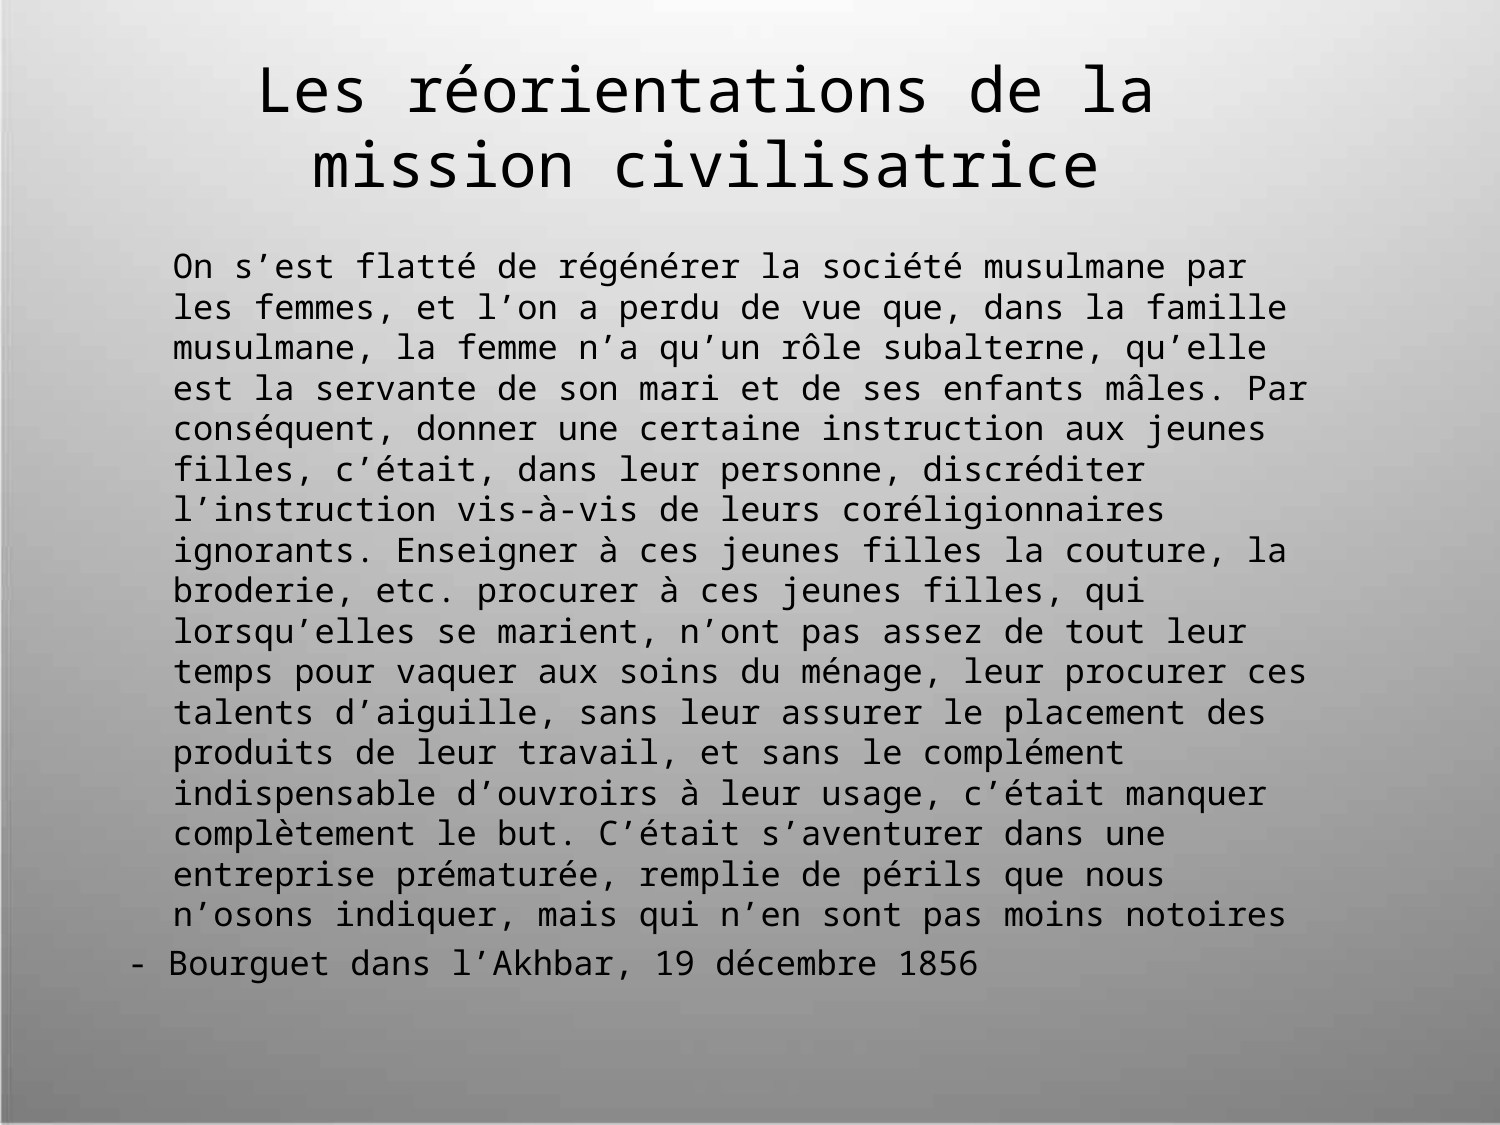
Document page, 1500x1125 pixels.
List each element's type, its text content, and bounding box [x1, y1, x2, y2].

picture [0, 0, 1500, 1125]
list On s’est flatté de régénérer la société musulmane par les femmes, et l’on a perdu de vue que, dans la famille musulmane, la femme n’a qu’un rôle subalterne, qu’elle est la servante de son mari et de ses enfants mâles. Par conséquent, donner une certaine instruction aux jeunes filles, c’était, dans leur personne, discréditer l’instruction vis-à-vis de leurs coréligionnaires ignorants. Enseigner à ces jeunes filles la couture, la broderie, etc. procurer à ces jeunes filles, qui lorsqu’elles se marient, n’ont pas assez de tout leur temps pour vaquer aux soins du ménage, leur procurer ces talents d’aiguille, sans leur assurer le placement des produits de leur travail, et sans le complément indispensable d’ouvroirs à leur usage, c’était manquer complètement le but. C’était s’aventurer dans une entreprise prématurée, remplie de périls que nous n’osons indiquer, mais qui n’en sont pas moins notoires - Bourguet dans l’Akhbar, 19 décembre 1856 [112, 237, 1338, 1000]
title Les réorientations de la mission civilisatrice [112, 87, 1300, 237]
